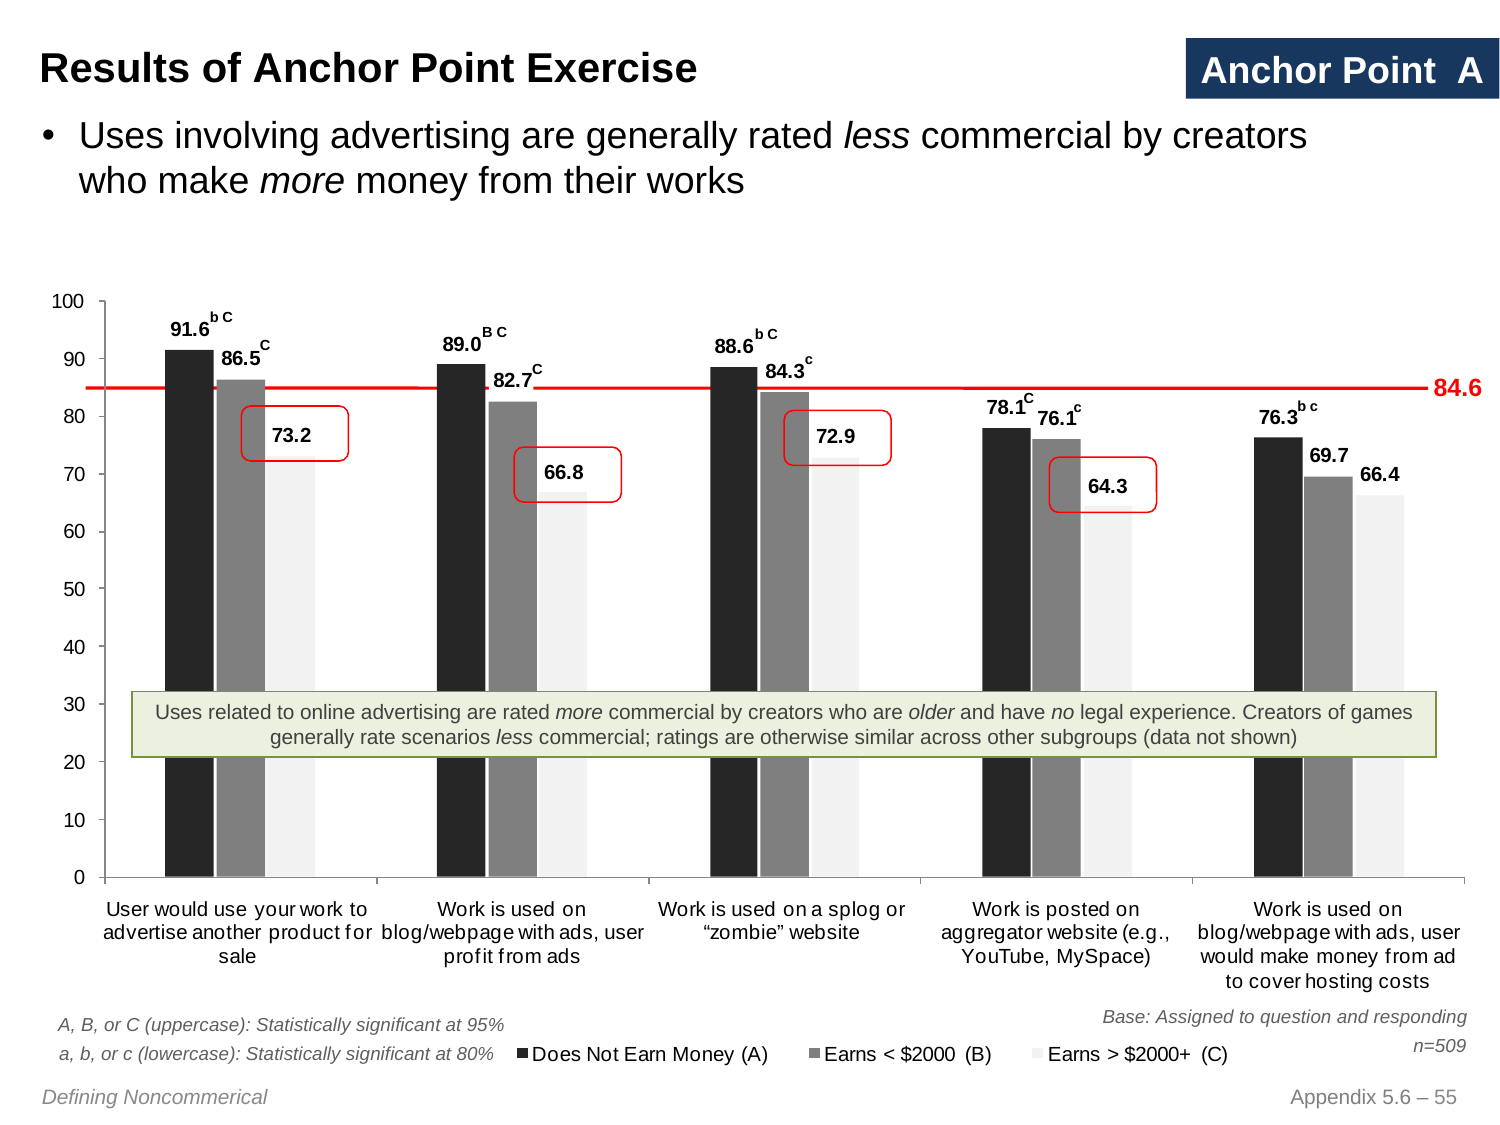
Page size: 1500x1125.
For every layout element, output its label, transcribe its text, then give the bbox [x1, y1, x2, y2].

text_box 84.6 [1418, 364, 1500, 410]
text_box b C [740, 317, 799, 351]
text_box Base: Assigned to question and responding [1023, 996, 1482, 1035]
text_box B C [467, 315, 527, 349]
text_box c [1058, 390, 1118, 424]
text_box Results of Anchor Point Exercise [24, 27, 1454, 110]
text_box b c [1282, 388, 1342, 422]
text_box C [517, 352, 577, 386]
text_box b C [195, 299, 254, 333]
picture [36, 273, 1467, 1125]
text_box Uses related to online advertising are rated more commercial by creators who are older and have no legal experience. Creators of games generally rate scenarios less commercial; ratings are otherwise similar across other subgroups (data not shown) [132, 691, 1436, 757]
text_box a, b, or c (lowercase): Statistically significant at 80% [44, 1043, 523, 1073]
text_box C [245, 328, 304, 362]
text_box Defining Noncommerical [27, 1066, 503, 1125]
text_box A, B, or C (uppercase): Statistically significant at 95% [43, 1004, 540, 1043]
text_box C [1008, 381, 1068, 415]
text_box Appendix 5.6 – <number> [1121, 1066, 1472, 1125]
text_box c [790, 342, 849, 376]
text_box n=509 [1166, 1035, 1482, 1064]
text_box Anchor Point A [1185, 38, 1500, 99]
text_box Uses involving advertising are generally rated less commercial by creators who make more money from their works [27, 110, 1366, 210]
